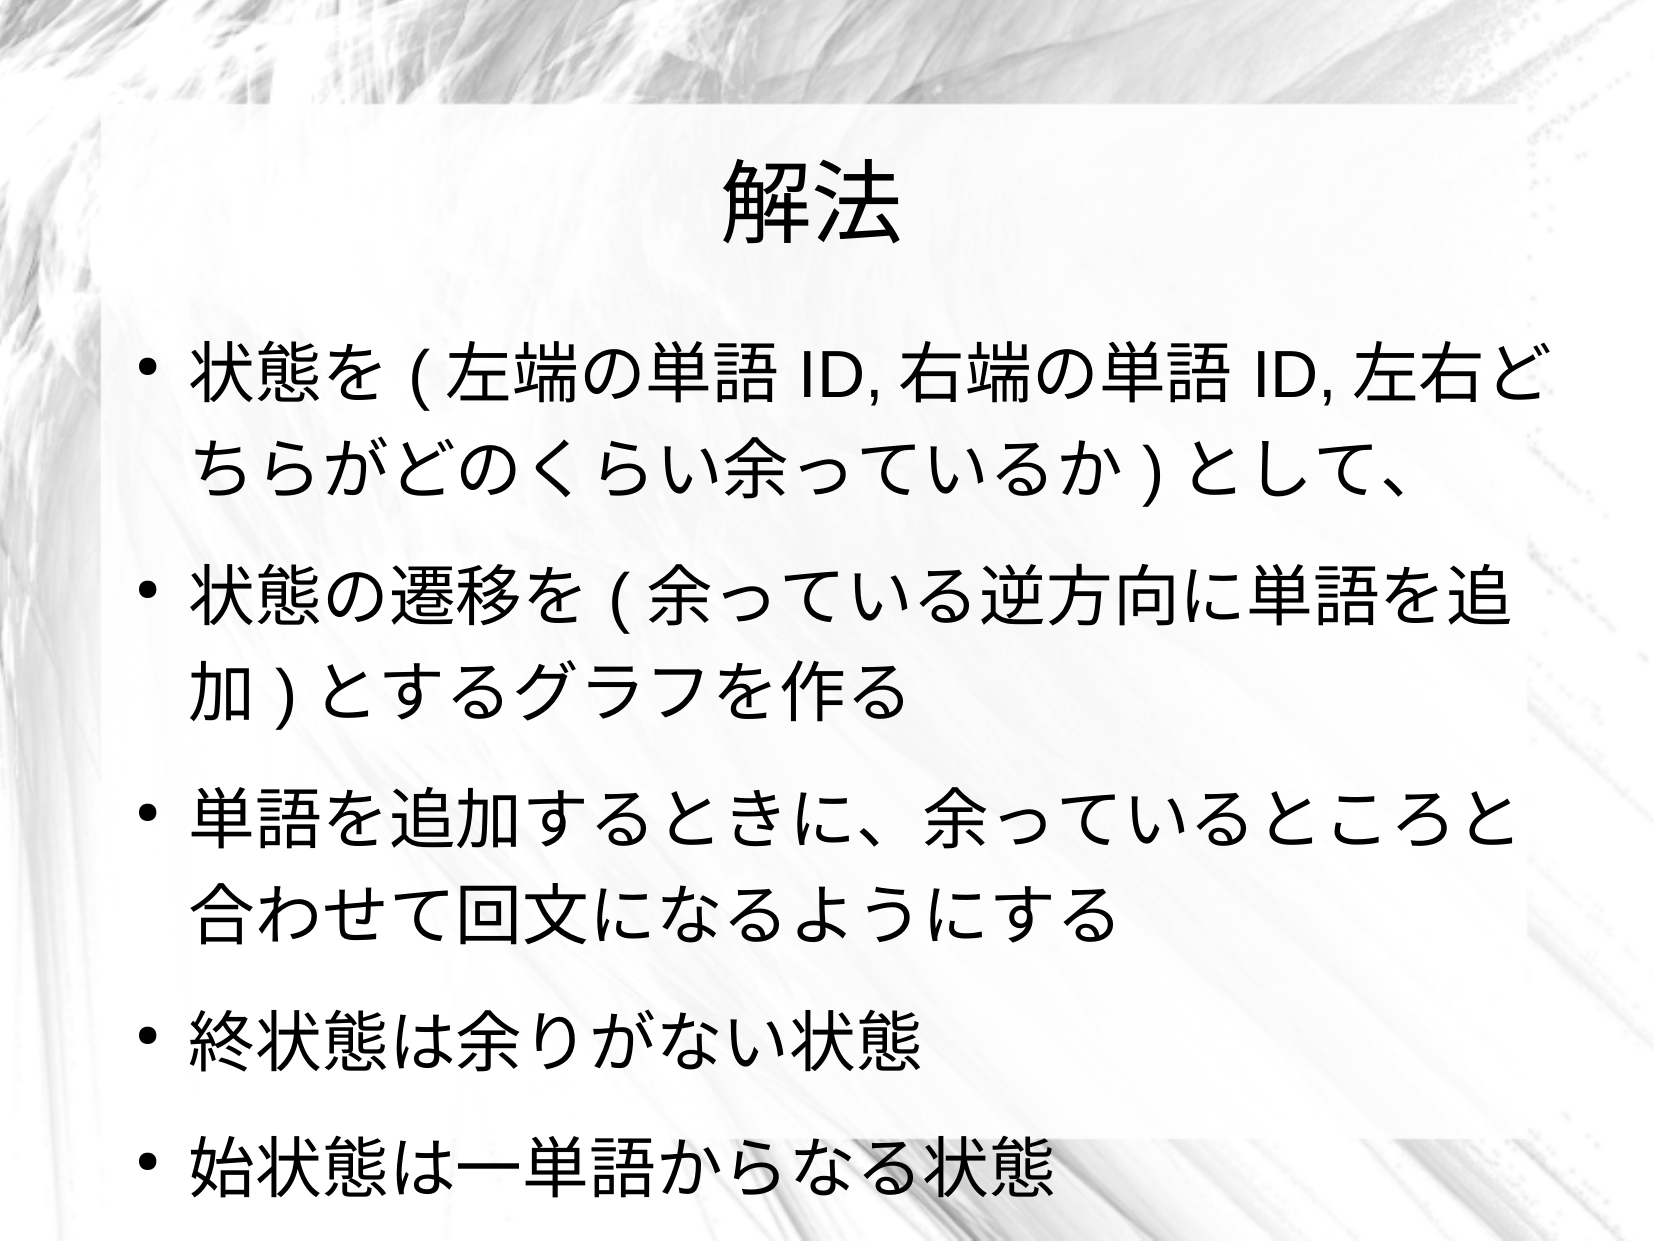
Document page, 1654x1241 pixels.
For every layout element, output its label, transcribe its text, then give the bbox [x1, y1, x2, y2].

title 解法 [118, 112, 1506, 281]
list 状態を(左端の単語ID,右端の単語ID,左右どちらがどのくらい余っているか)として、 状態の遷移を(余っている逆方向に単語を追加)とするグラフを作る 単語を追加するときに、余っているところと合わせて回文になるようにする 終状態は余りがない状態 始状態は一単語からなる状態 [118, 319, 1571, 1139]
picture [0, 0, 1654, 1241]
